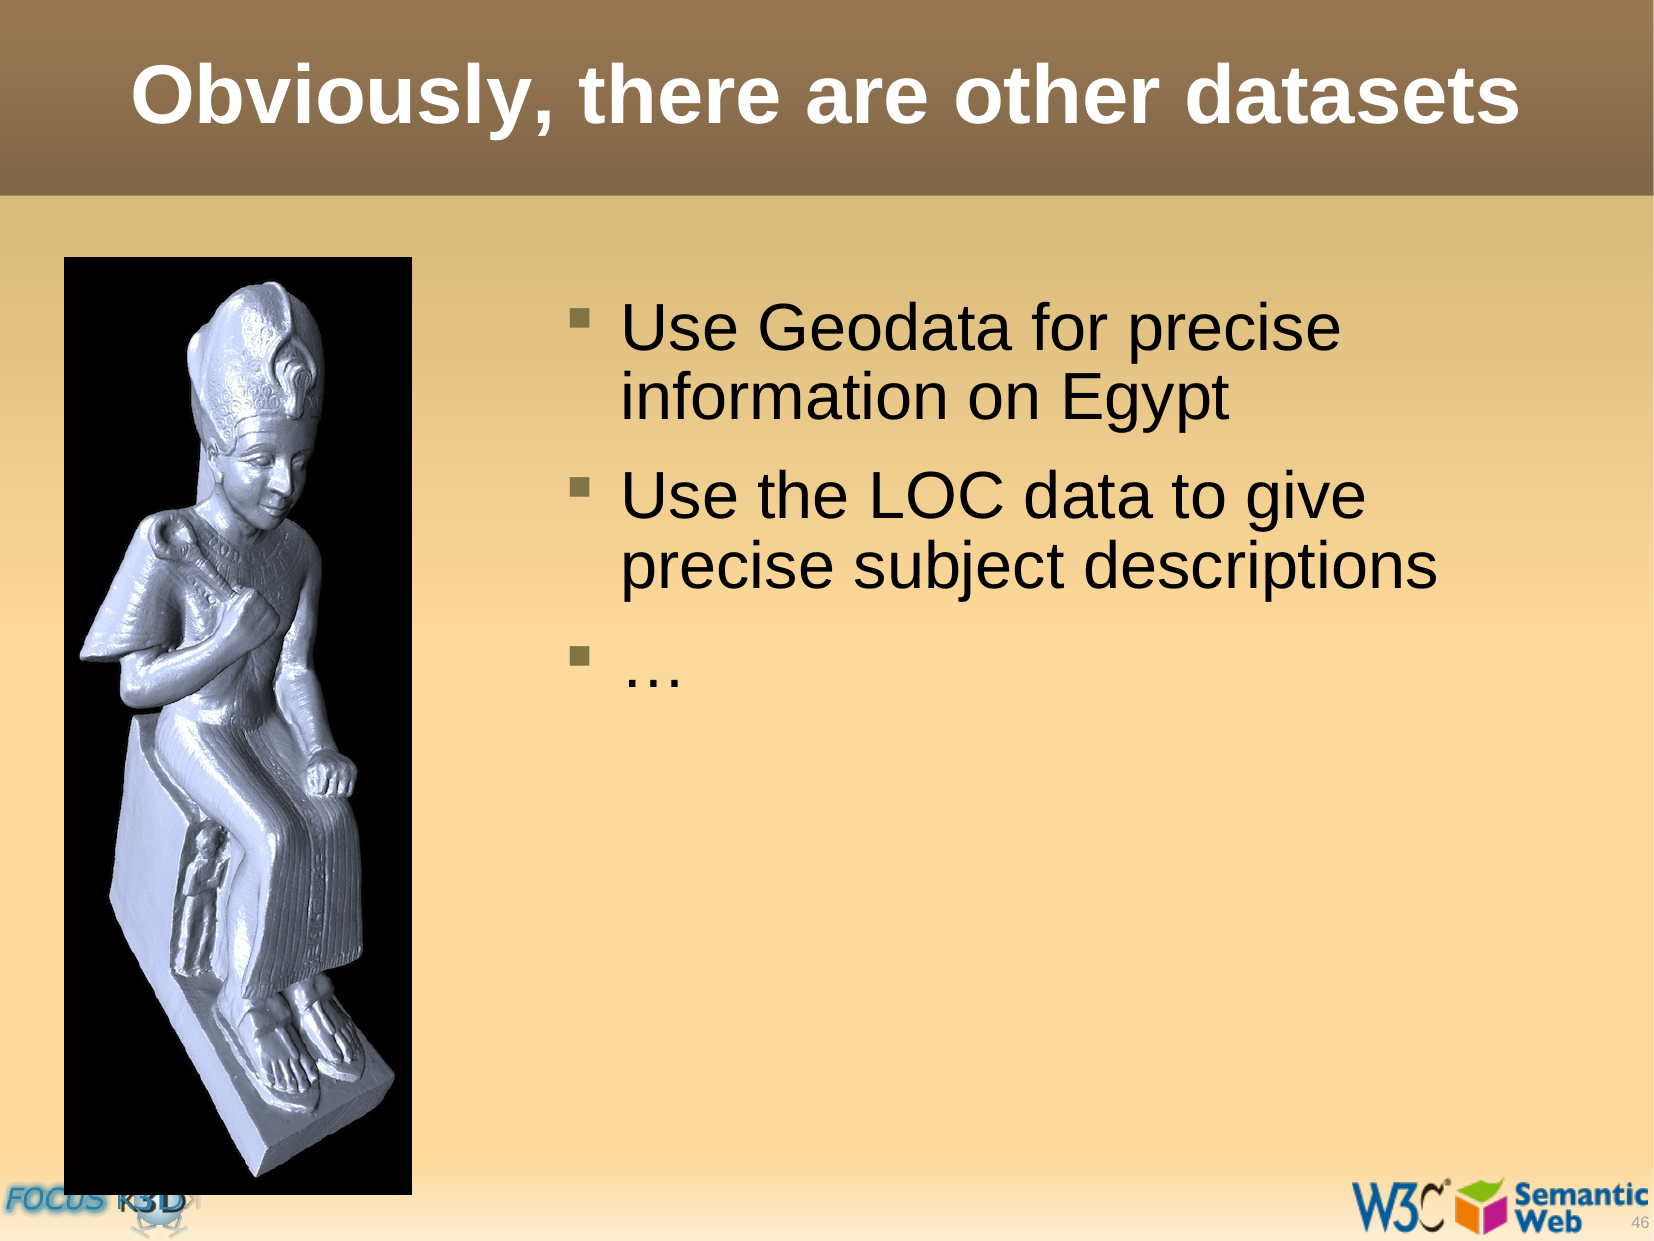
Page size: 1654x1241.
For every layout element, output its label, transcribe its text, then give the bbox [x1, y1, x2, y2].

title Obviously, there are other datasets [0, 0, 1654, 196]
list Use Geodata for precise information on Egypt Use the LOC data to give precise subject descriptions … [564, 290, 1571, 1109]
picture [0, 196, 1654, 1241]
